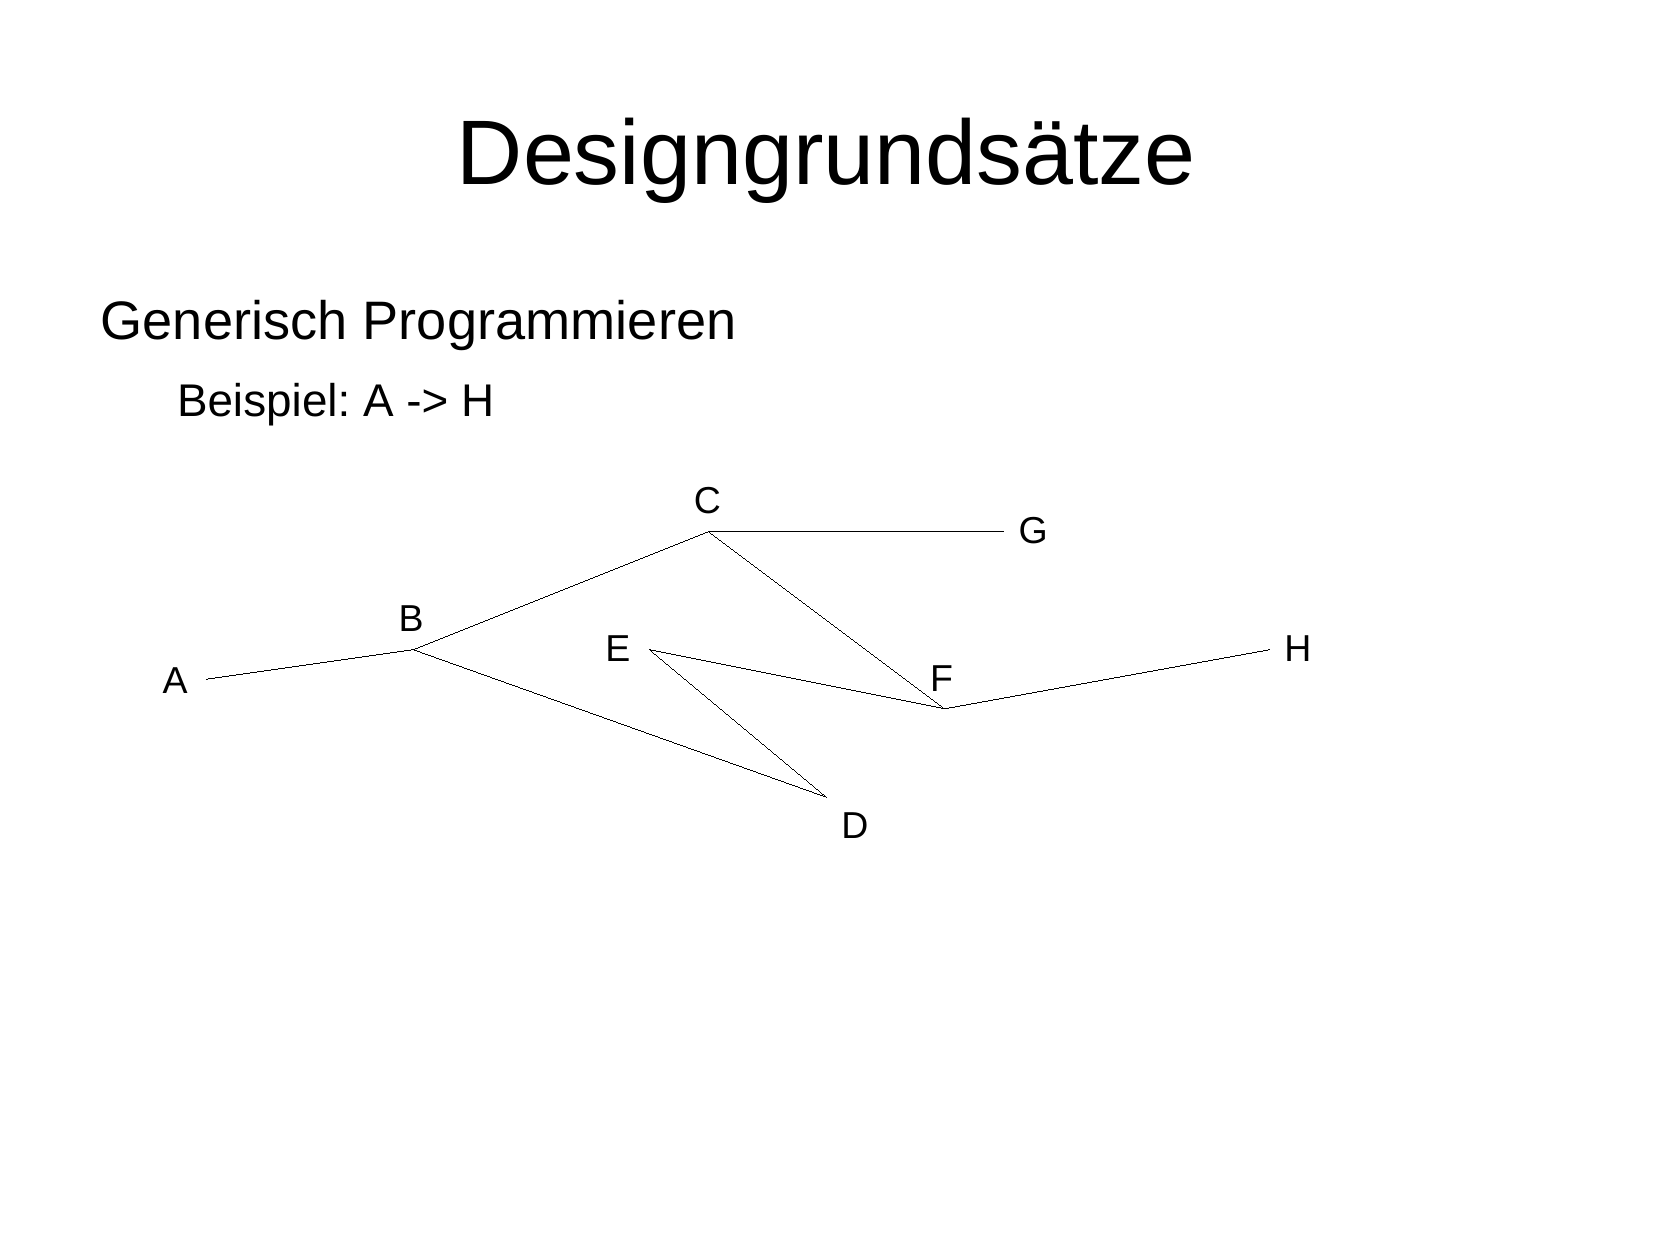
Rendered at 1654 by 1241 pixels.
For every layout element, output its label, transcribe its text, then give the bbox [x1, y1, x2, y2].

text_box B [383, 590, 439, 648]
text_box E [590, 620, 646, 677]
text_box D [826, 797, 884, 855]
text_box F [915, 649, 968, 707]
text_box G [1003, 501, 1063, 559]
title Designgrundsätze [82, 56, 1571, 250]
list Generisch Programmieren Beispiel: A -> H [82, 290, 1571, 1094]
text_box C [679, 472, 736, 530]
text_box A [147, 651, 203, 709]
text_box H [1269, 620, 1327, 677]
